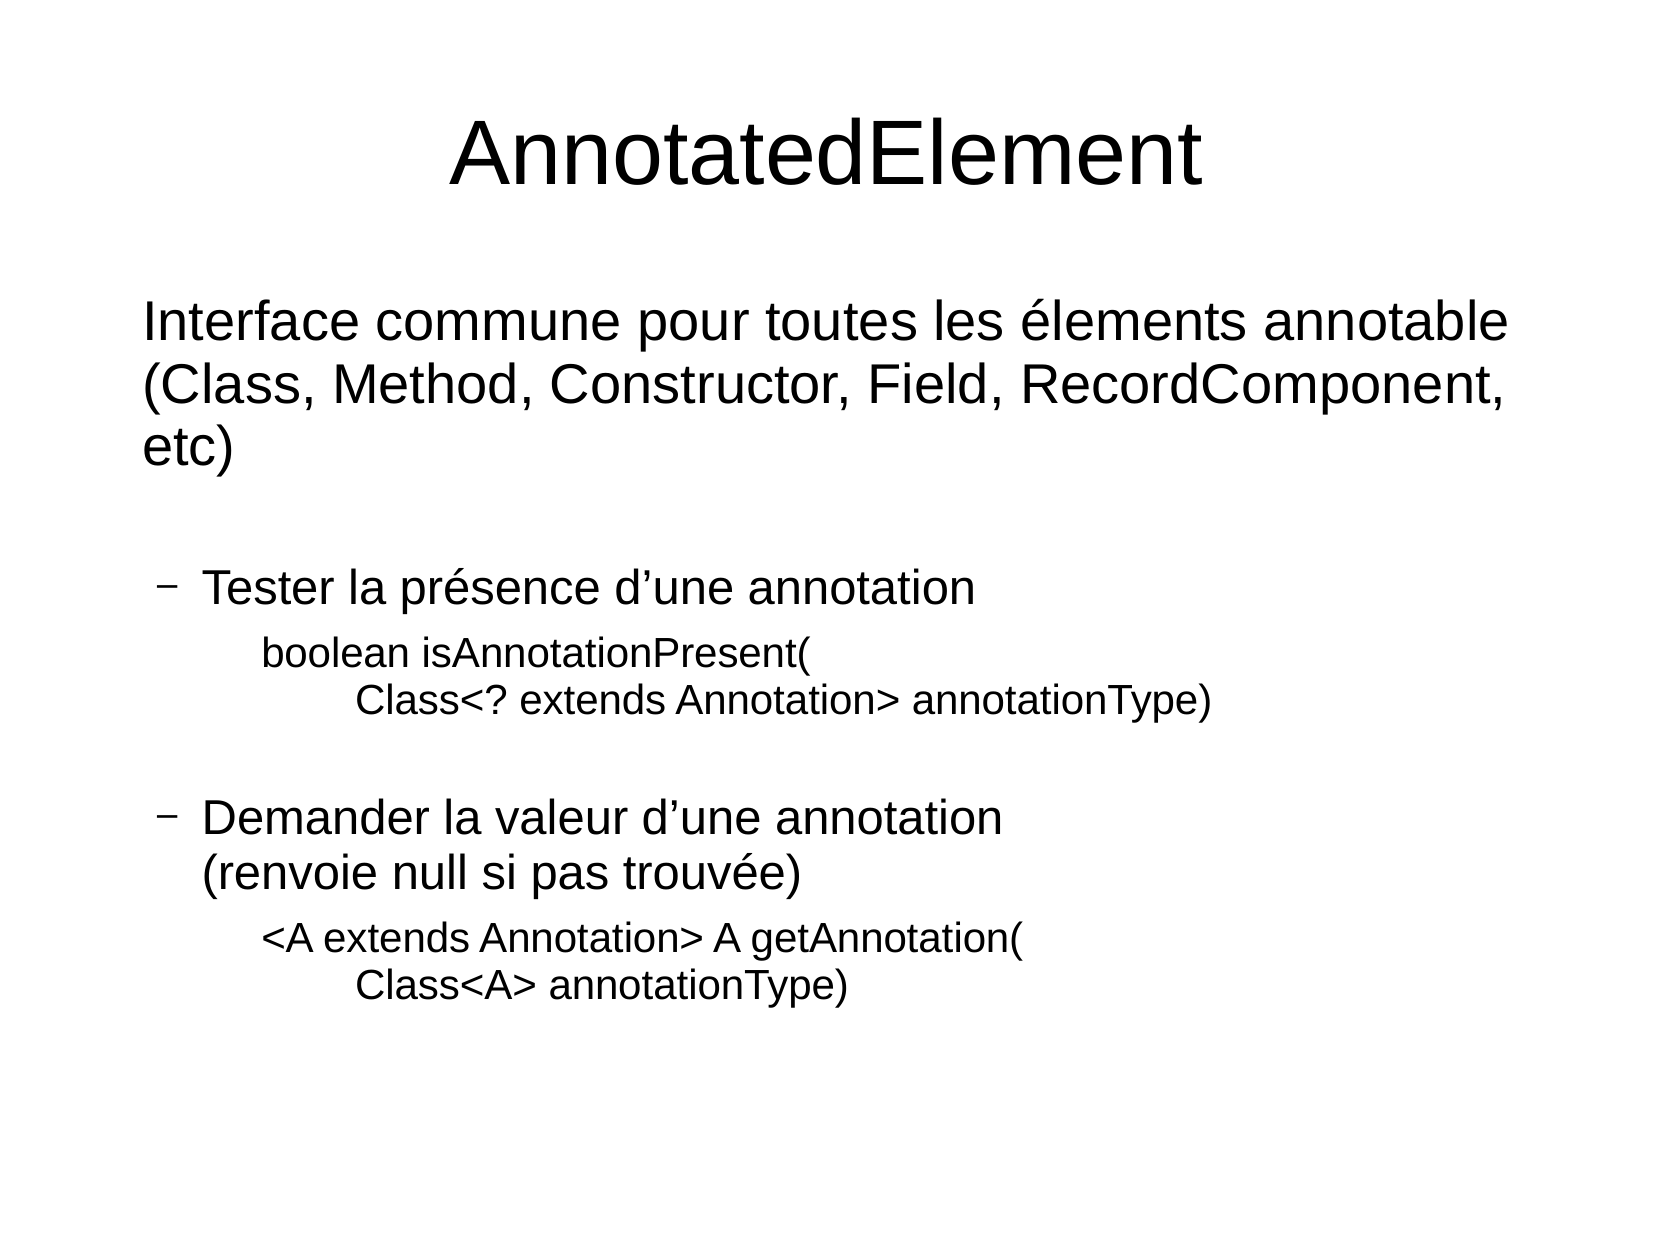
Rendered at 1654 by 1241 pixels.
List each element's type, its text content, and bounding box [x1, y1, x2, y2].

title AnnotatedElement [82, 49, 1571, 257]
list Interface commune pour toutes les élements annotable (Class, Method, Constructor, Field, RecordComponent, etc) Tester la présence d’une annotation boolean isAnnotationPresent( Class<? extends Annotation> annotationType) Demander la valeur d’une annotation (renvoie null si pas trouvée) <A extends Annotation> A getAnnotation( Class<A> annotationType) [82, 290, 1571, 1010]
